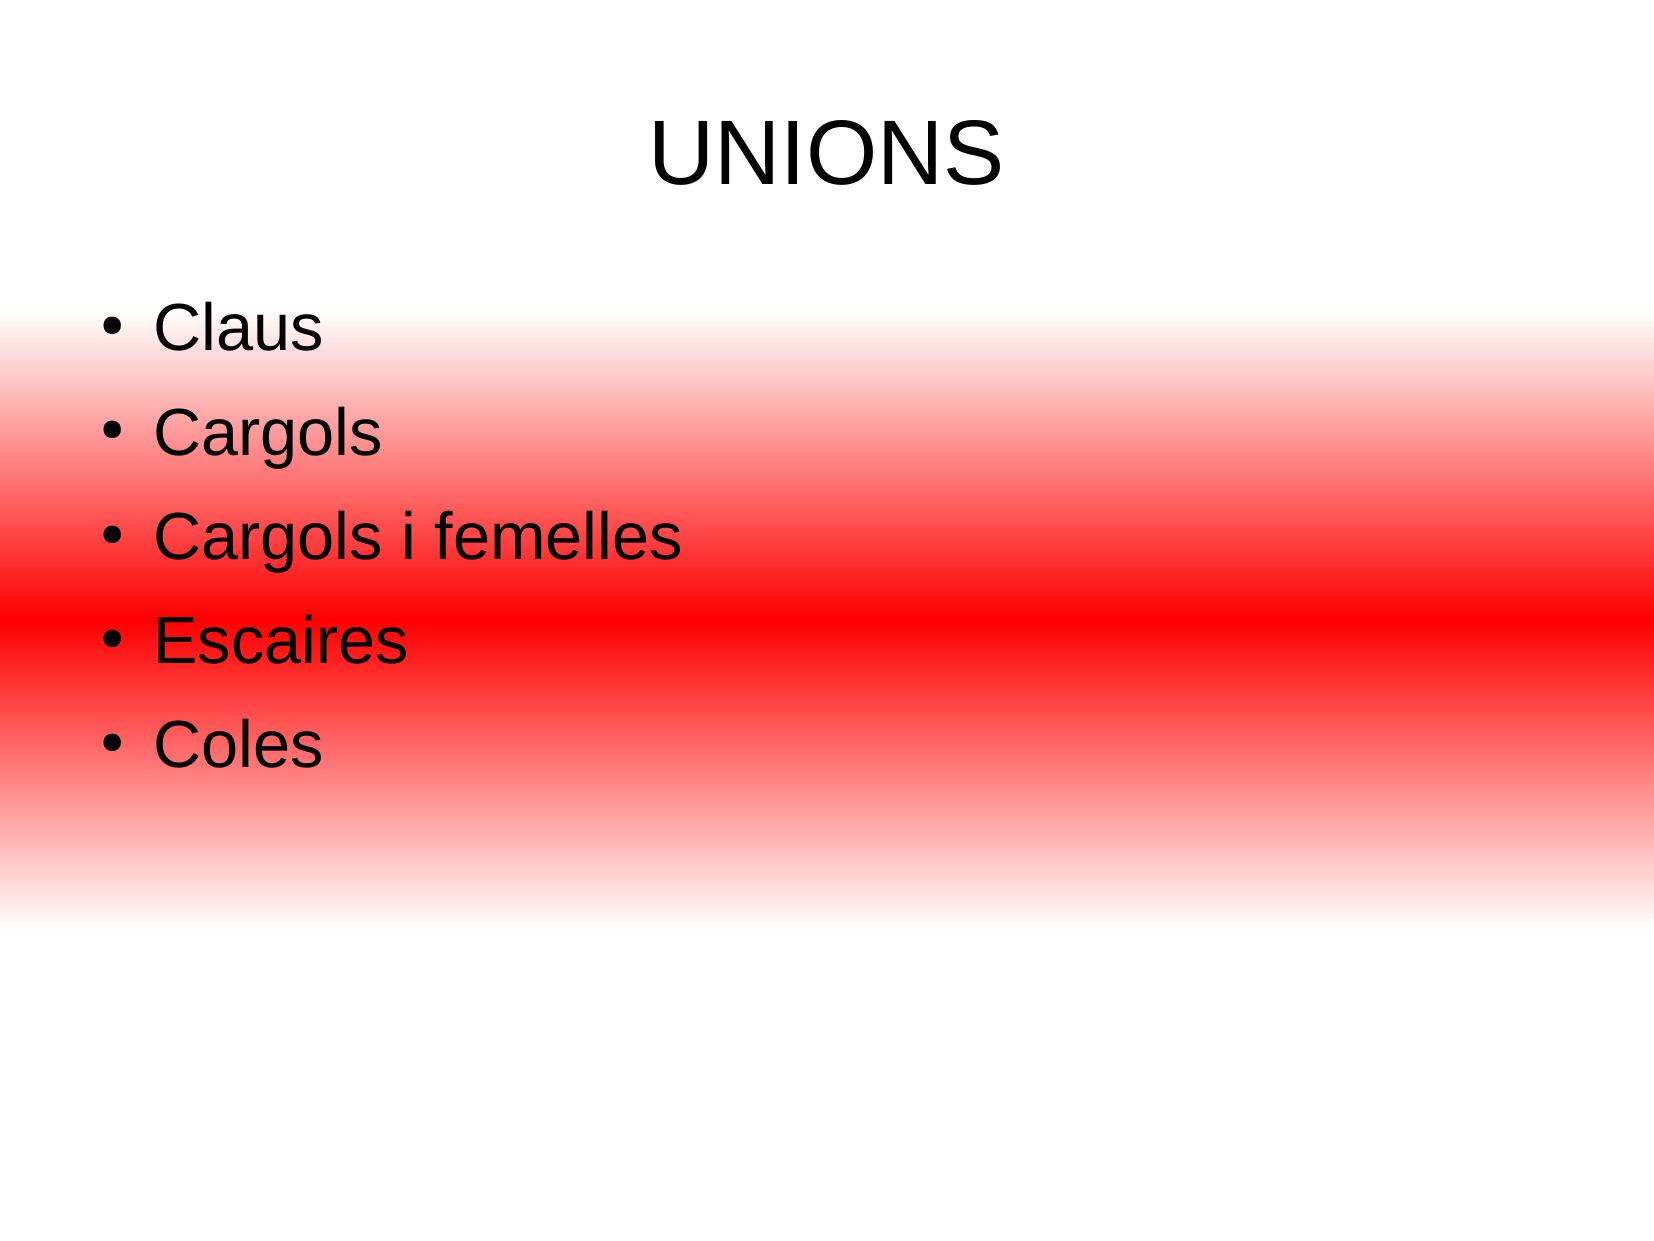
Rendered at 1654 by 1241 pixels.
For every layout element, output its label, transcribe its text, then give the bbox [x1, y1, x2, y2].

list Claus Cargols Cargols i femelles Escaires Coles [82, 290, 1571, 1109]
title UNIONS [82, 56, 1571, 250]
